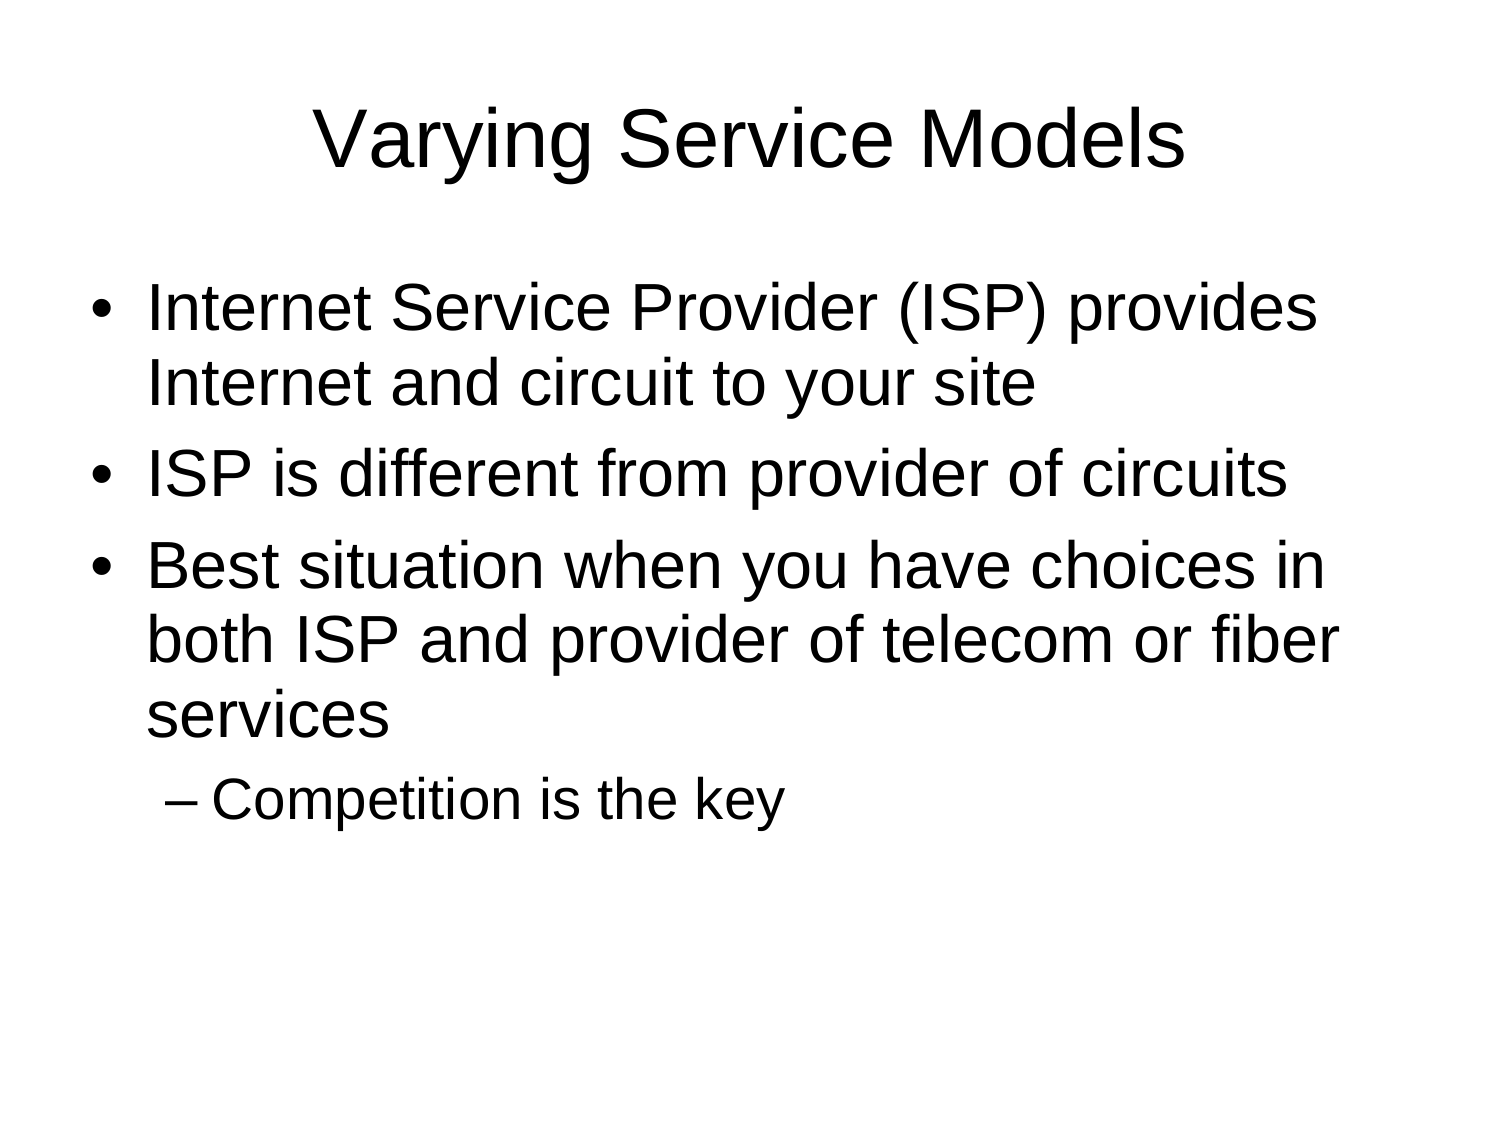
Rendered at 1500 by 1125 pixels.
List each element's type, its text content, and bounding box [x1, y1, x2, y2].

title Varying Service Models [75, 45, 1426, 233]
list Internet Service Provider (ISP) provides Internet and circuit to your site ISP is different from provider of circuits Best situation when you have choices in both ISP and provider of telecom or fiber services Competition is the key [75, 262, 1426, 1005]
